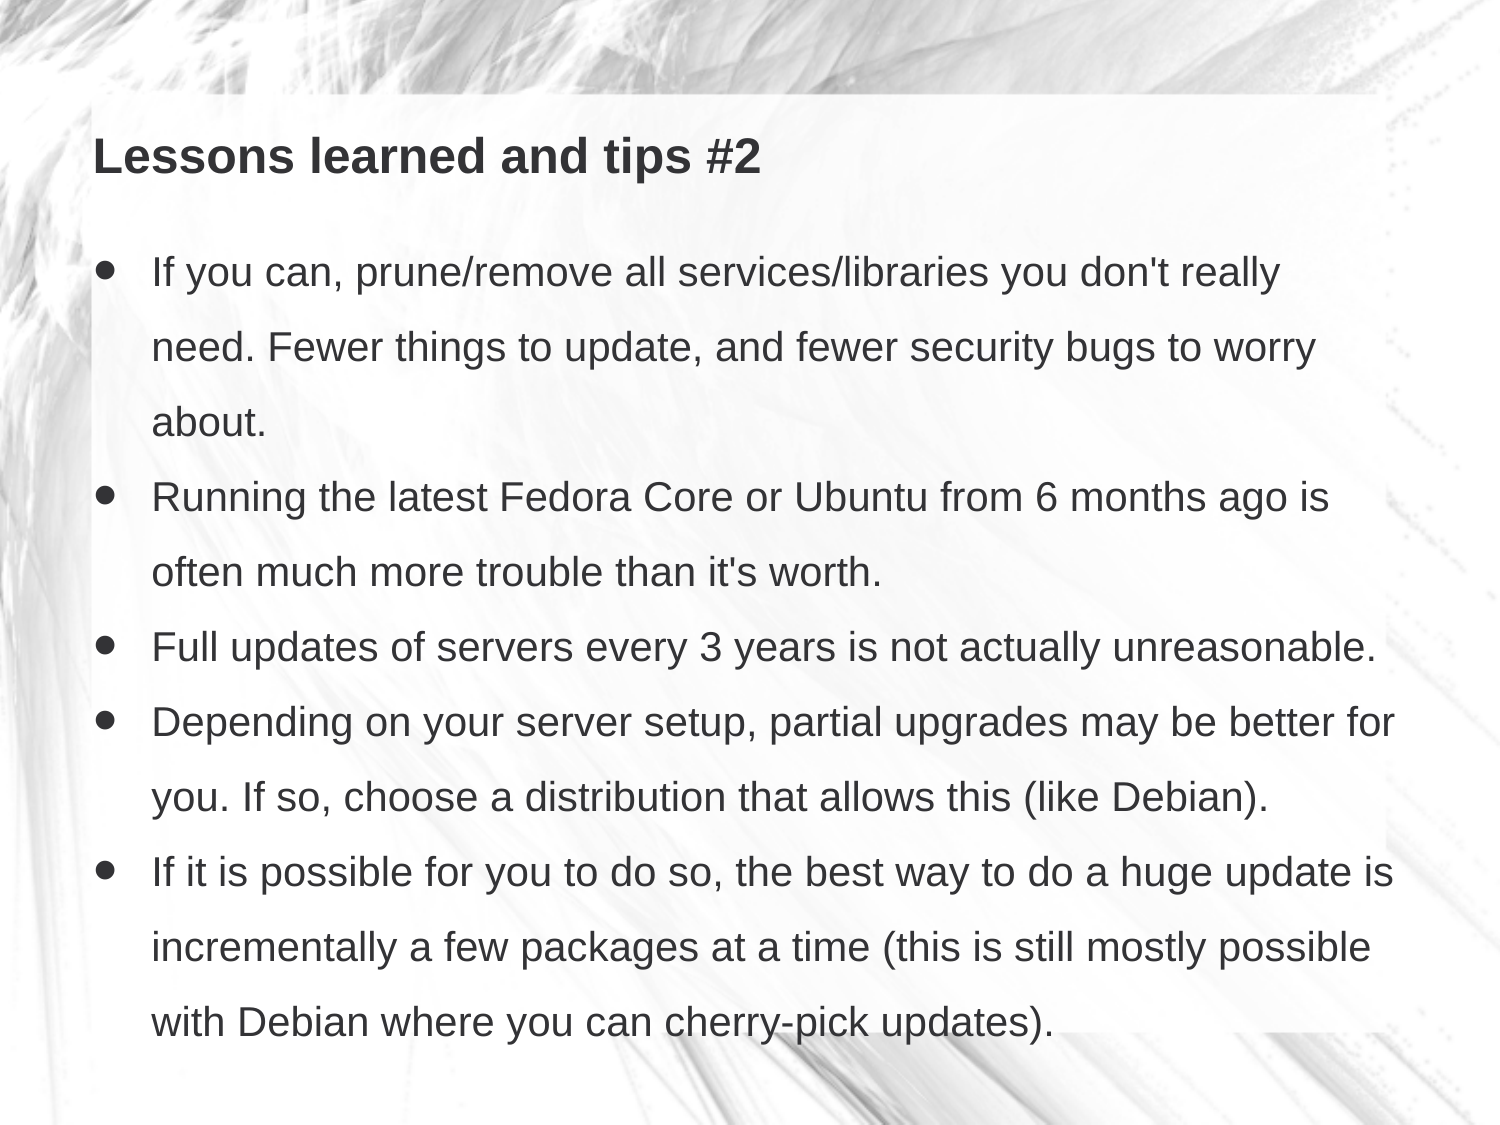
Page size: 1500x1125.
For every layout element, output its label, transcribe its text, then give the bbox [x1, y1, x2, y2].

list If you can, prune/remove all services/libraries you don't really need. Fewer things to update, and fewer security bugs to worry about. Running the latest Fedora Core or Ubuntu from 6 months ago is often much more trouble than it's worth. Full updates of servers every 3 years is not actually unreasonable. Depending on your server setup, partial upgrades may be better for you. If so, choose a distribution that allows this (like Debian). If it is possible for you to do so, the best way to do a huge update is incrementally a few packages at a time (this is still mostly possible with Debian where you can cherry-pick updates). [61, 204, 1412, 1047]
picture [0, 0, 1500, 1125]
title Lessons learned and tips #2 [52, 108, 1448, 205]
